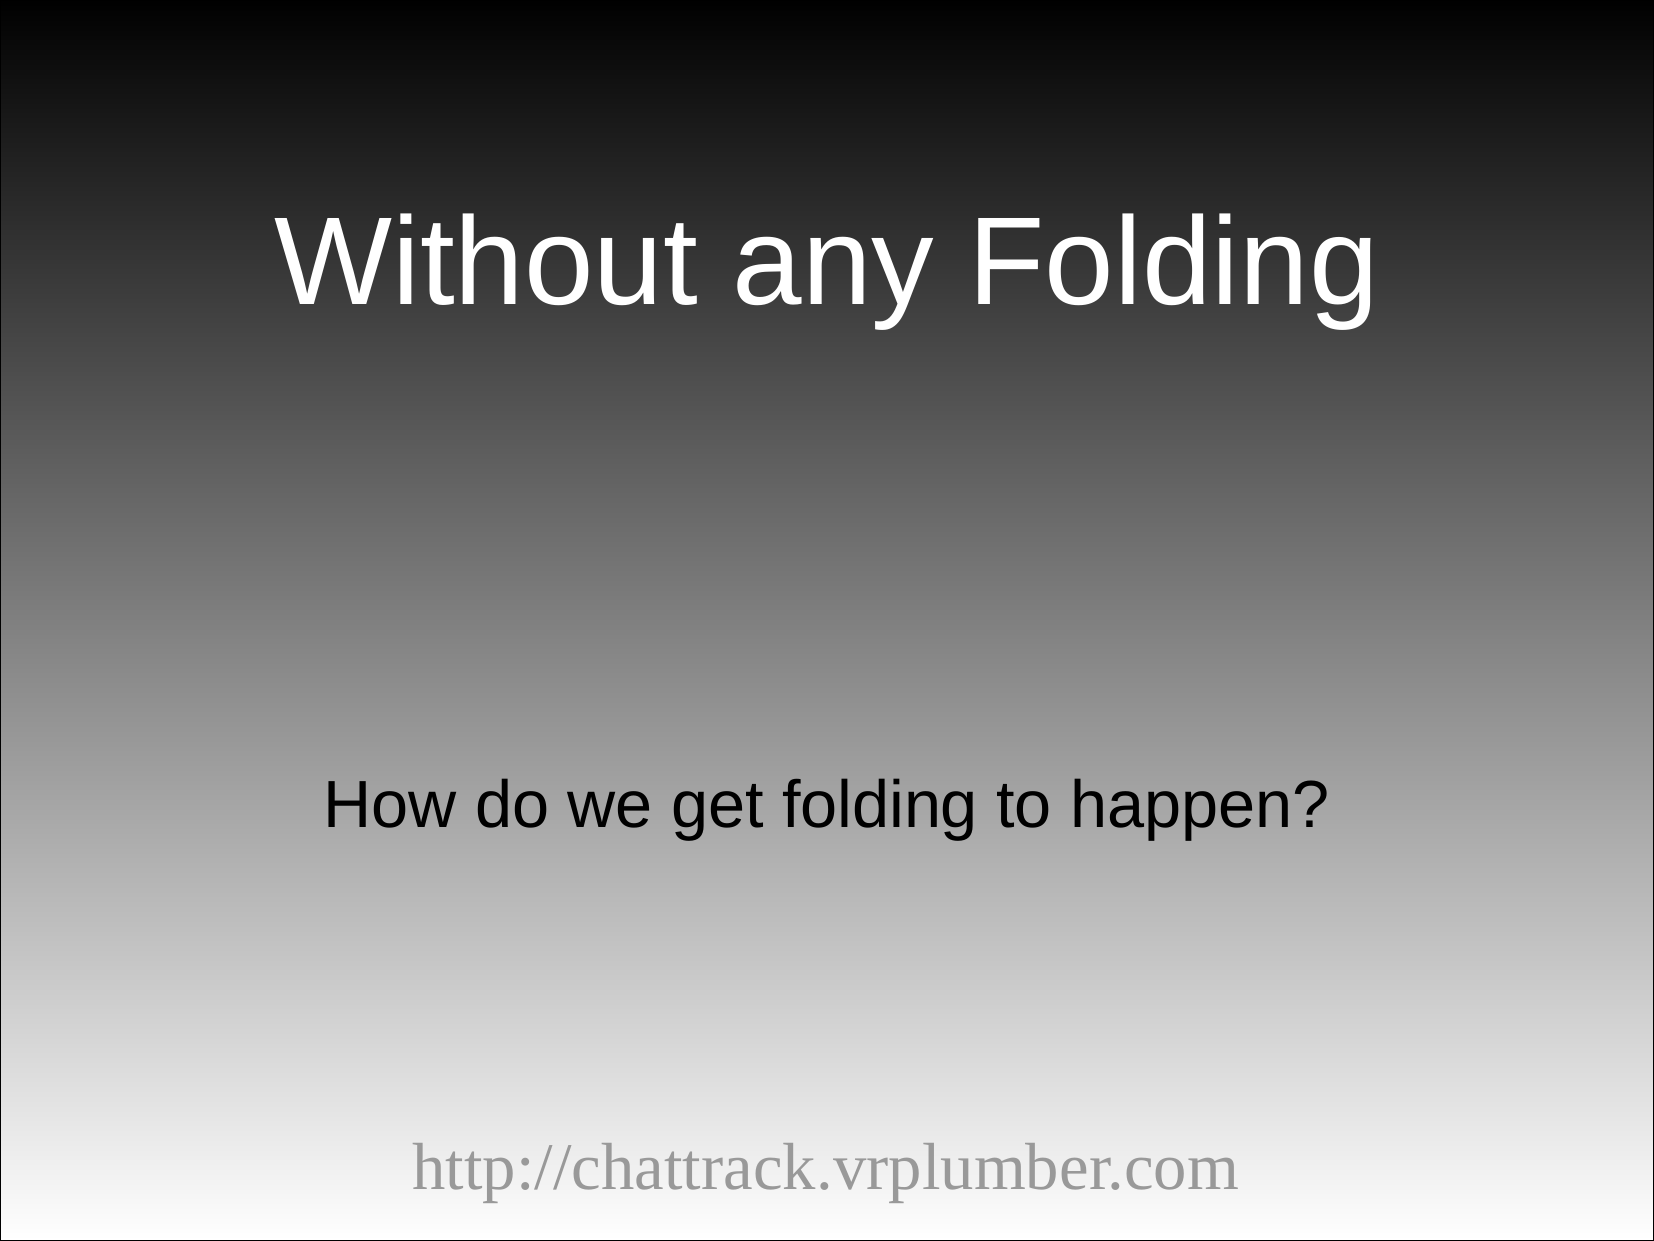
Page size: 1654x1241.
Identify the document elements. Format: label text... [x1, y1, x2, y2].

subtitle How do we get folding to happen? [29, 403, 1625, 1207]
title Without any Folding [0, 56, 1654, 466]
